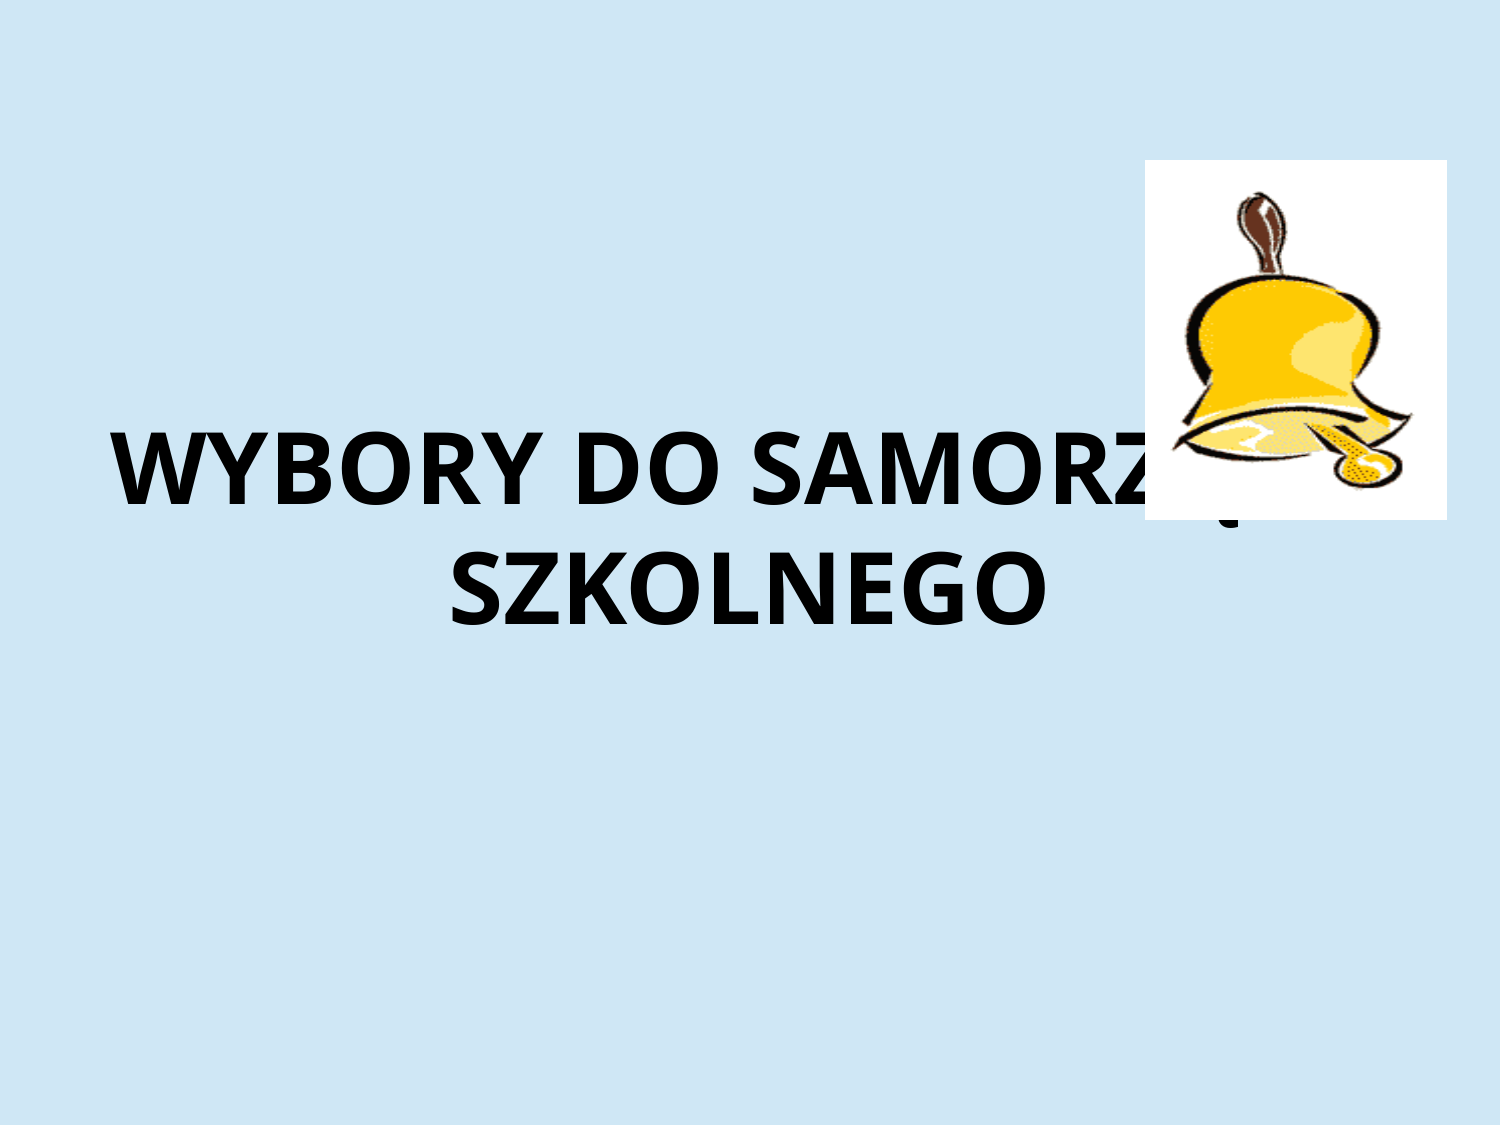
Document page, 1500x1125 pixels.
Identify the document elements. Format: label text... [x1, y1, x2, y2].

picture [1145, 160, 1447, 520]
text_box WYBORY DO SAMORZĄDU SZKOLNEGO [76, 397, 1424, 652]
